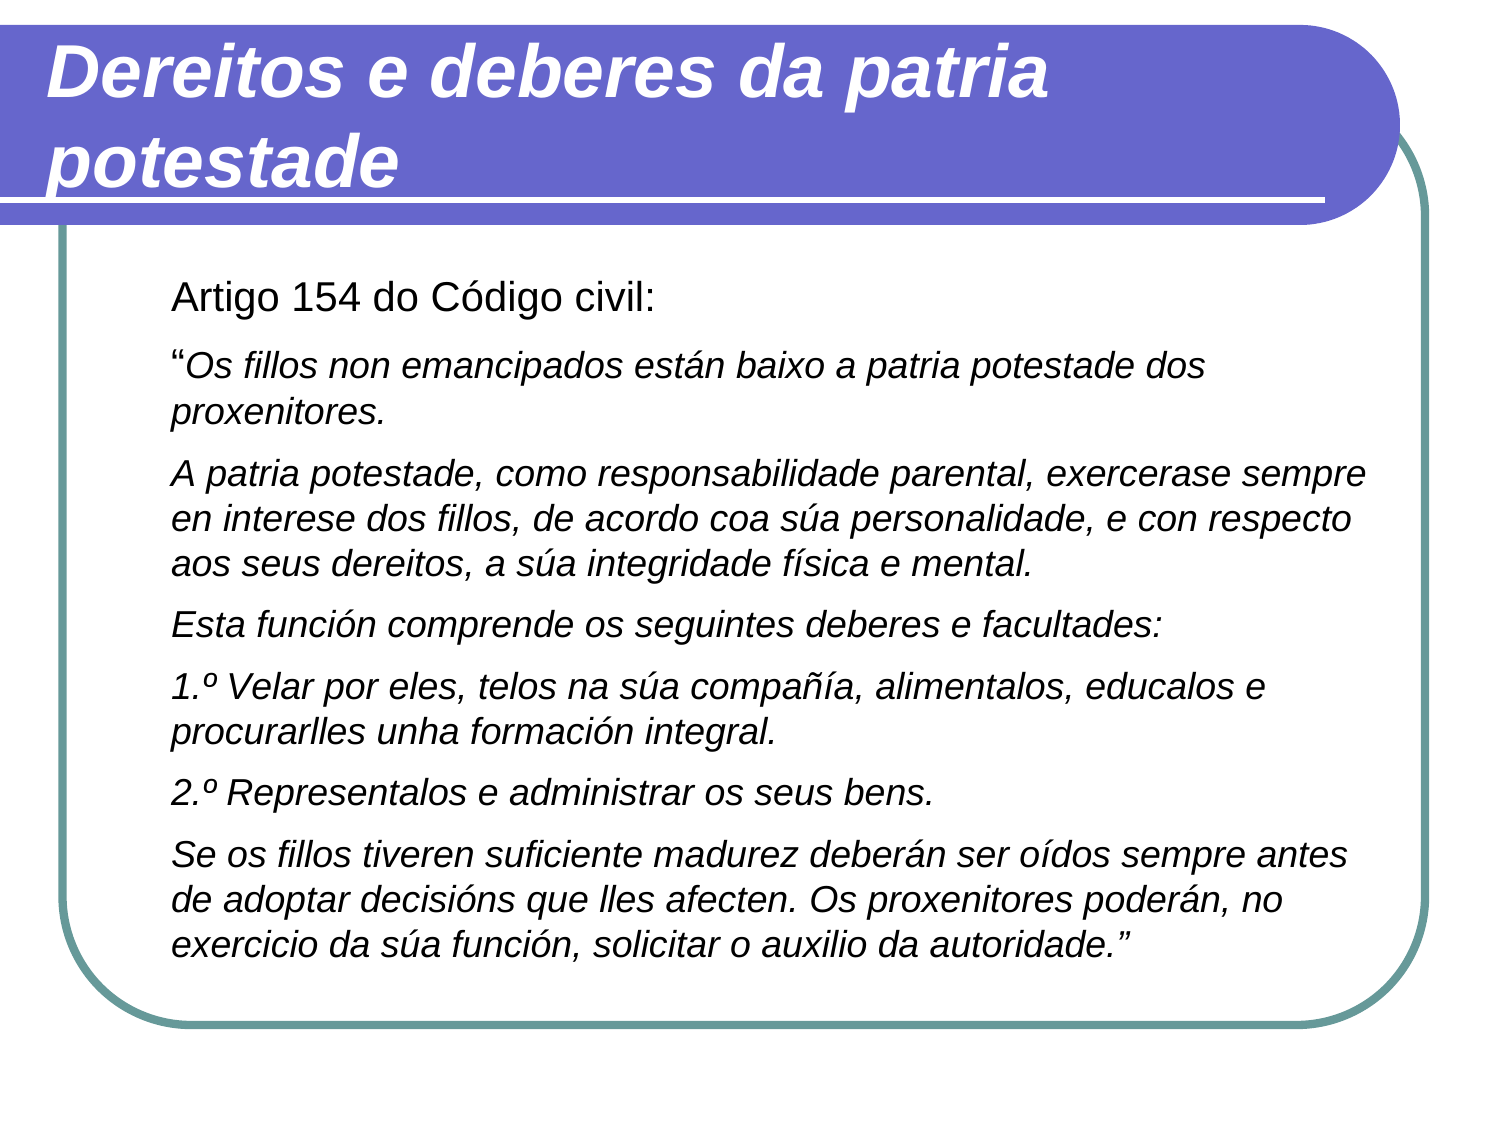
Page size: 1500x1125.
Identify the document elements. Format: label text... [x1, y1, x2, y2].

list Artigo 154 do Código civil: “Os fillos non emancipados están baixo a patria potestade dos proxenitores. A patria potestade, como responsabilidade parental, exercerase sempre en interese dos fillos, de acordo coa súa personalidade, e con respecto aos seus dereitos, a súa integridade física e mental. Esta función comprende os seguintes deberes e facultades: 1.º Velar por eles, telos na súa compañía, alimentalos, educalos e procurarlles unha formación integral. 2.º Representalos e administrar os seus bens. Se os fillos tiveren suficiente madurez deberán ser oídos sempre antes de adoptar decisións que lles afecten. Os proxenitores poderán, no exercicio da súa función, solicitar o auxilio da autoridade.” [99, 262, 1401, 988]
title Dereitos e deberes da patria potestade [31, 0, 1347, 226]
